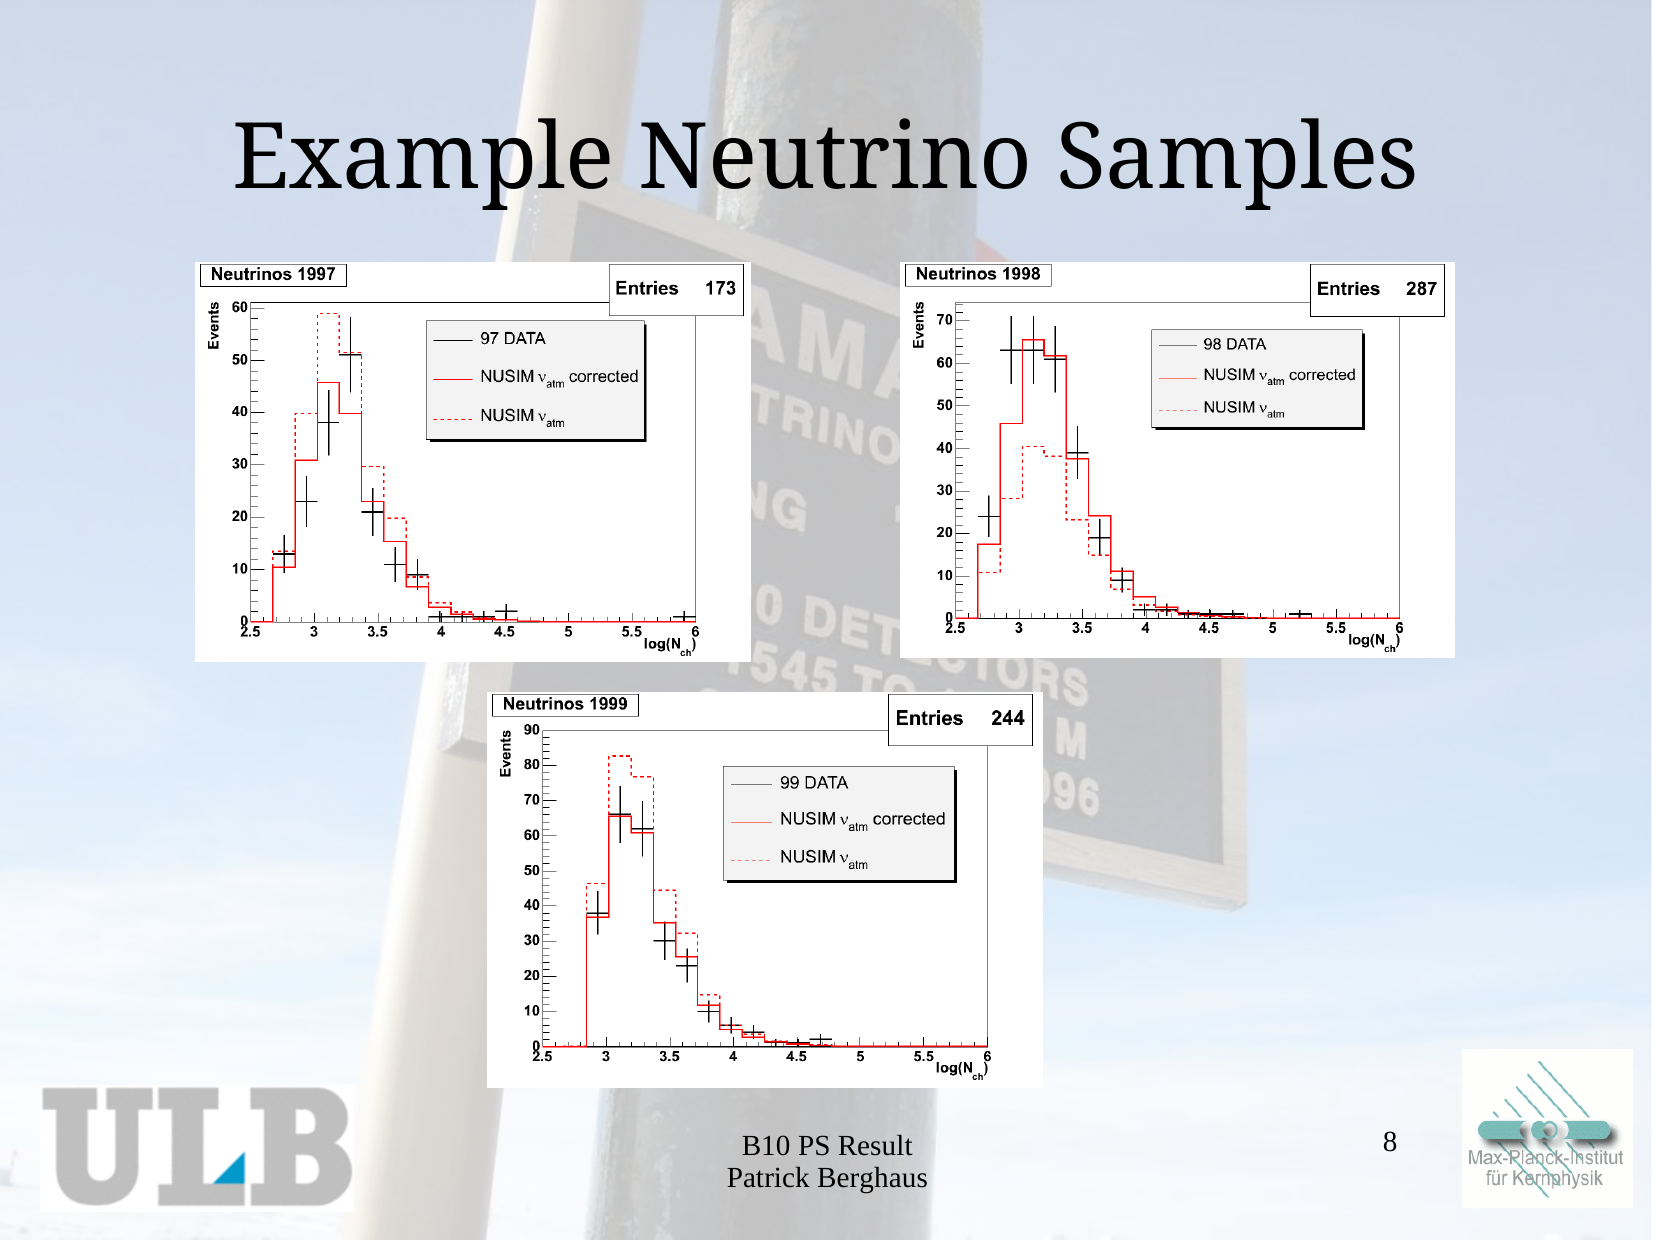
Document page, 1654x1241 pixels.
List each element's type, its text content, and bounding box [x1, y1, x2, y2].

picture [487, 692, 1043, 1088]
title Example Neutrino Samples [82, 49, 1571, 257]
picture [195, 262, 751, 662]
picture [40, 1085, 354, 1212]
picture [900, 262, 1455, 658]
picture [1462, 1049, 1633, 1208]
